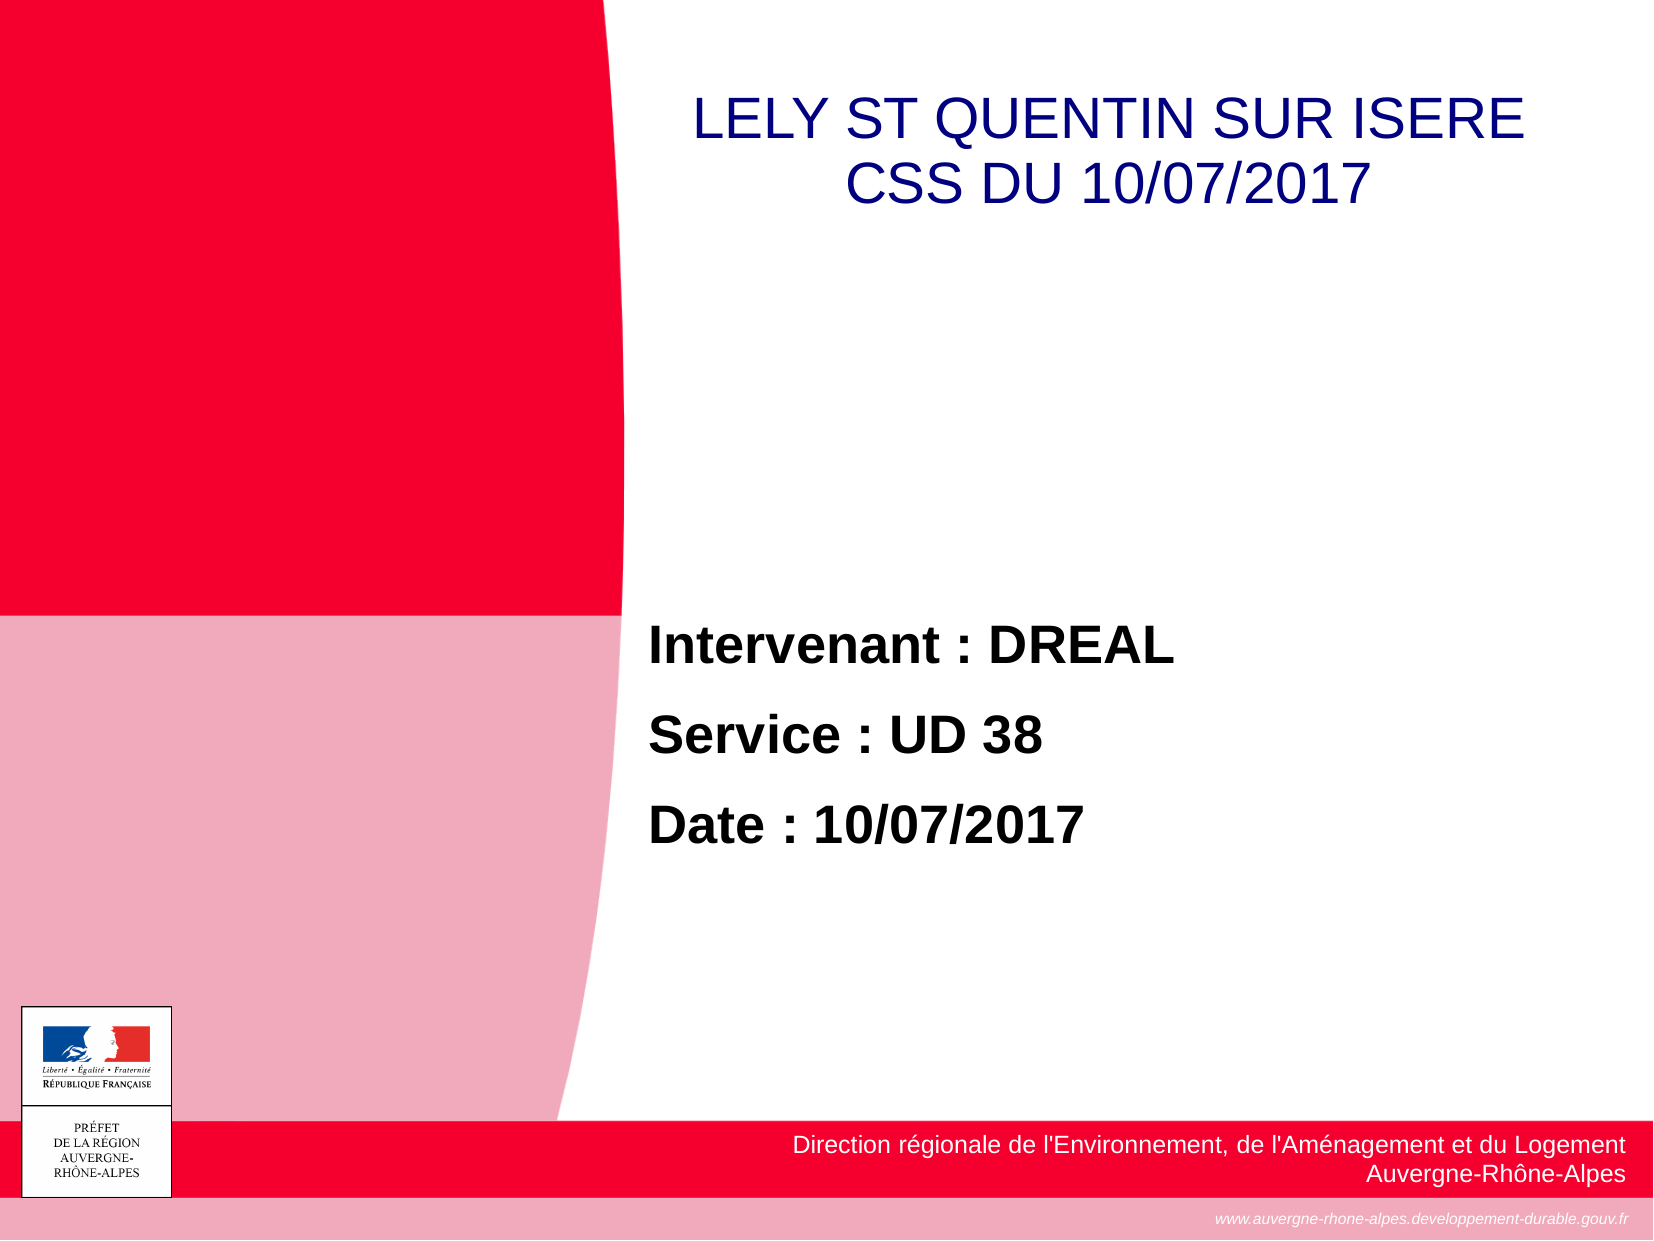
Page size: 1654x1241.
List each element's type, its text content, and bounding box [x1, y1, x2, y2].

picture [0, 0, 1653, 1240]
title LELY ST QUENTIN SUR ISERE CSS DU 10/07/2017 [637, 34, 1582, 268]
text_box Intervenant : DREAL Service : UD 38 Date : 10/07/2017 [648, 614, 1436, 856]
